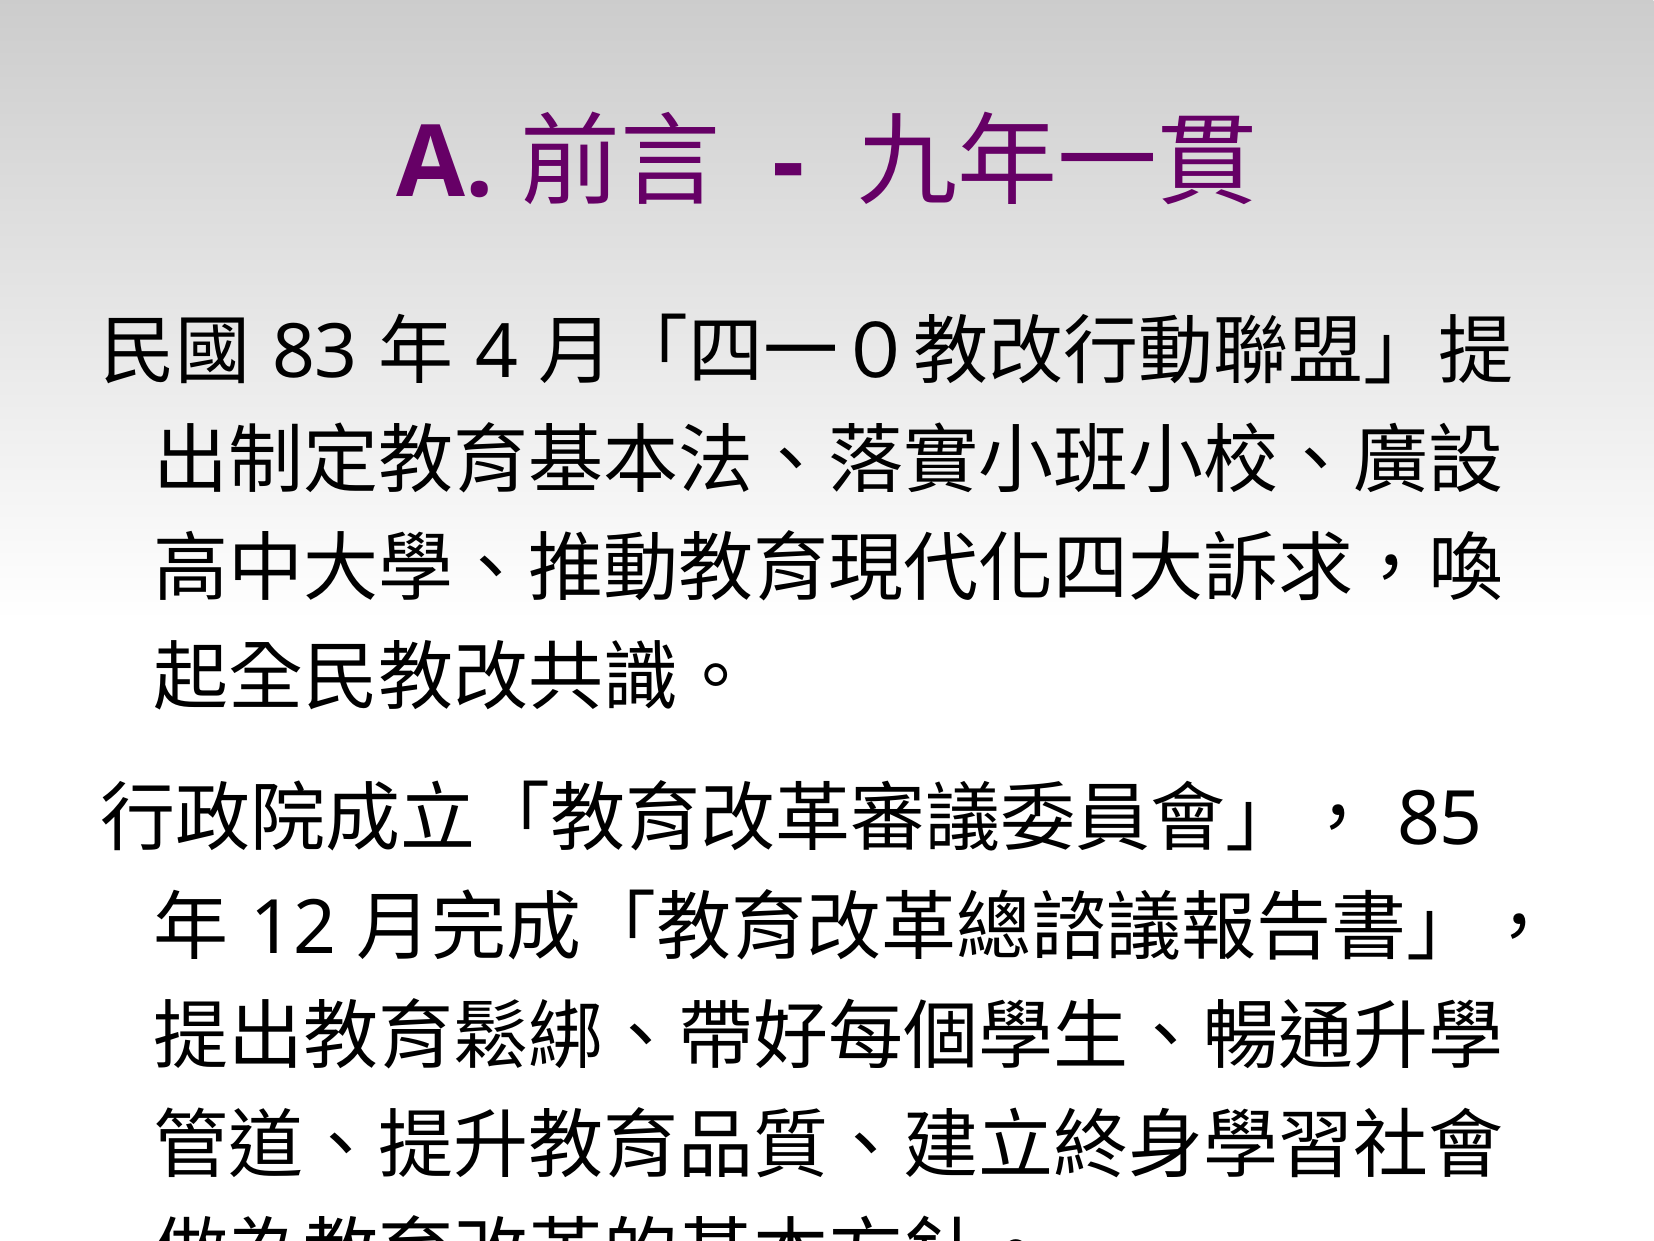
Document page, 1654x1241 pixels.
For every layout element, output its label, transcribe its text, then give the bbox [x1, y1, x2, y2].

title A.前言 - 九年一貫 [82, 56, 1571, 250]
list 民國83年4月「四一０教改行動聯盟」提出制定教育基本法、落實小班小校、廣設高中大學、推動教育現代化四大訴求，喚起全民教改共識。 行政院成立「教育改革審議委員會」，85年12月完成「教育改革總諮議報告書」，提出教育鬆綁、帶好每個學生、暢通升學管道、提升教育品質、建立終身學習社會做為教育改革的基本方針。 [82, 290, 1571, 1094]
